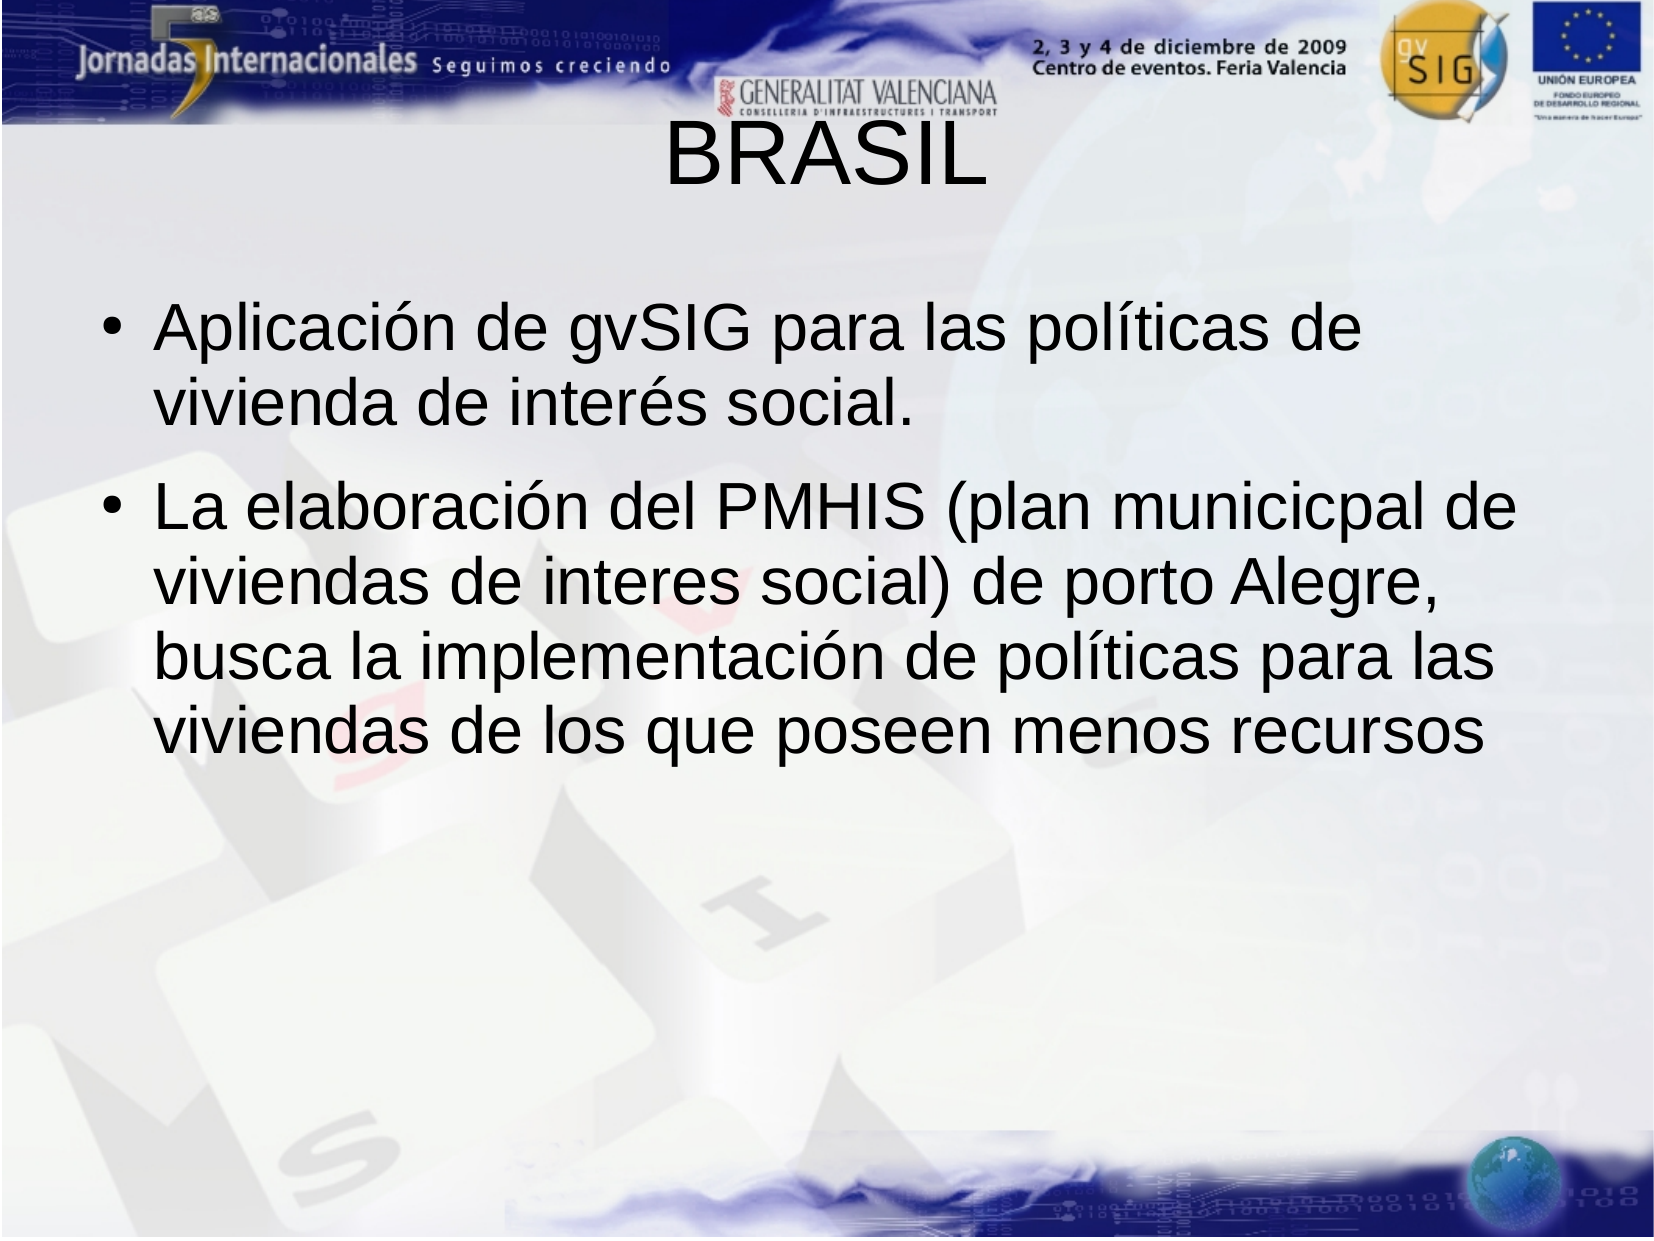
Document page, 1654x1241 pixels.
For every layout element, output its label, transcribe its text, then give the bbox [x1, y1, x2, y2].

title BRASIL [82, 56, 1571, 250]
list Aplicación de gvSIG para las políticas de vivienda de interés social. La elaboración del PMHIS (plan municicpal de viviendas de interes social) de porto Alegre, busca la implementación de políticas para las viviendas de los que poseen menos recursos [82, 290, 1571, 1094]
picture [2, 0, 1654, 1237]
